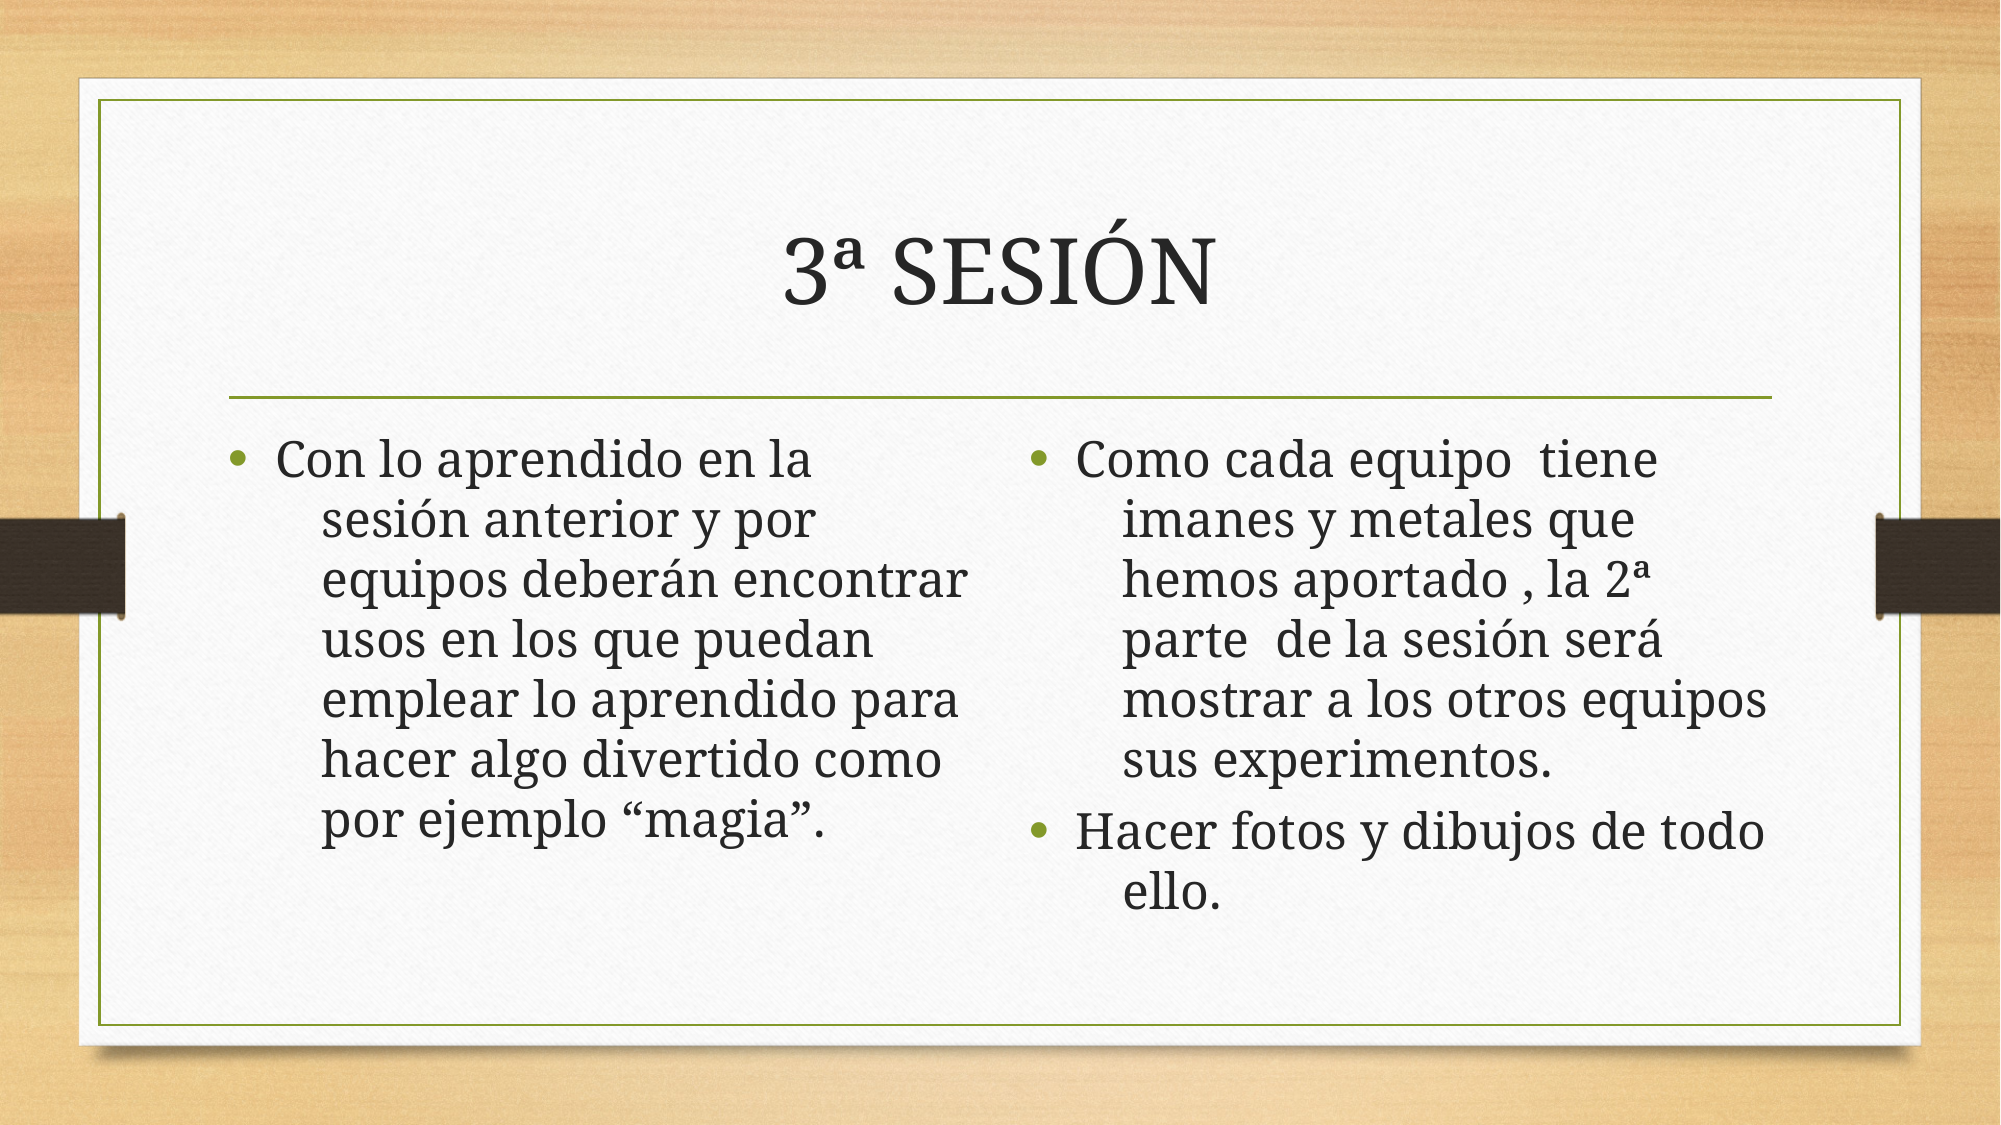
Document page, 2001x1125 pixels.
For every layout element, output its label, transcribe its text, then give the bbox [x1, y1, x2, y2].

title 3ª SESIÓN [212, 161, 1788, 376]
list Con lo aprendido en la sesión anterior y por equipos deberán encontrar usos en los que puedan emplear lo aprendido para hacer algo divertido como por ejemplo “magia”. [213, 420, 987, 964]
list Como cada equipo tiene imanes y metales que hemos aportado , la 2ª parte de la sesión será mostrar a los otros equipos sus experimentos. Hacer fotos y dibujos de todo ello. [1013, 420, 1788, 964]
